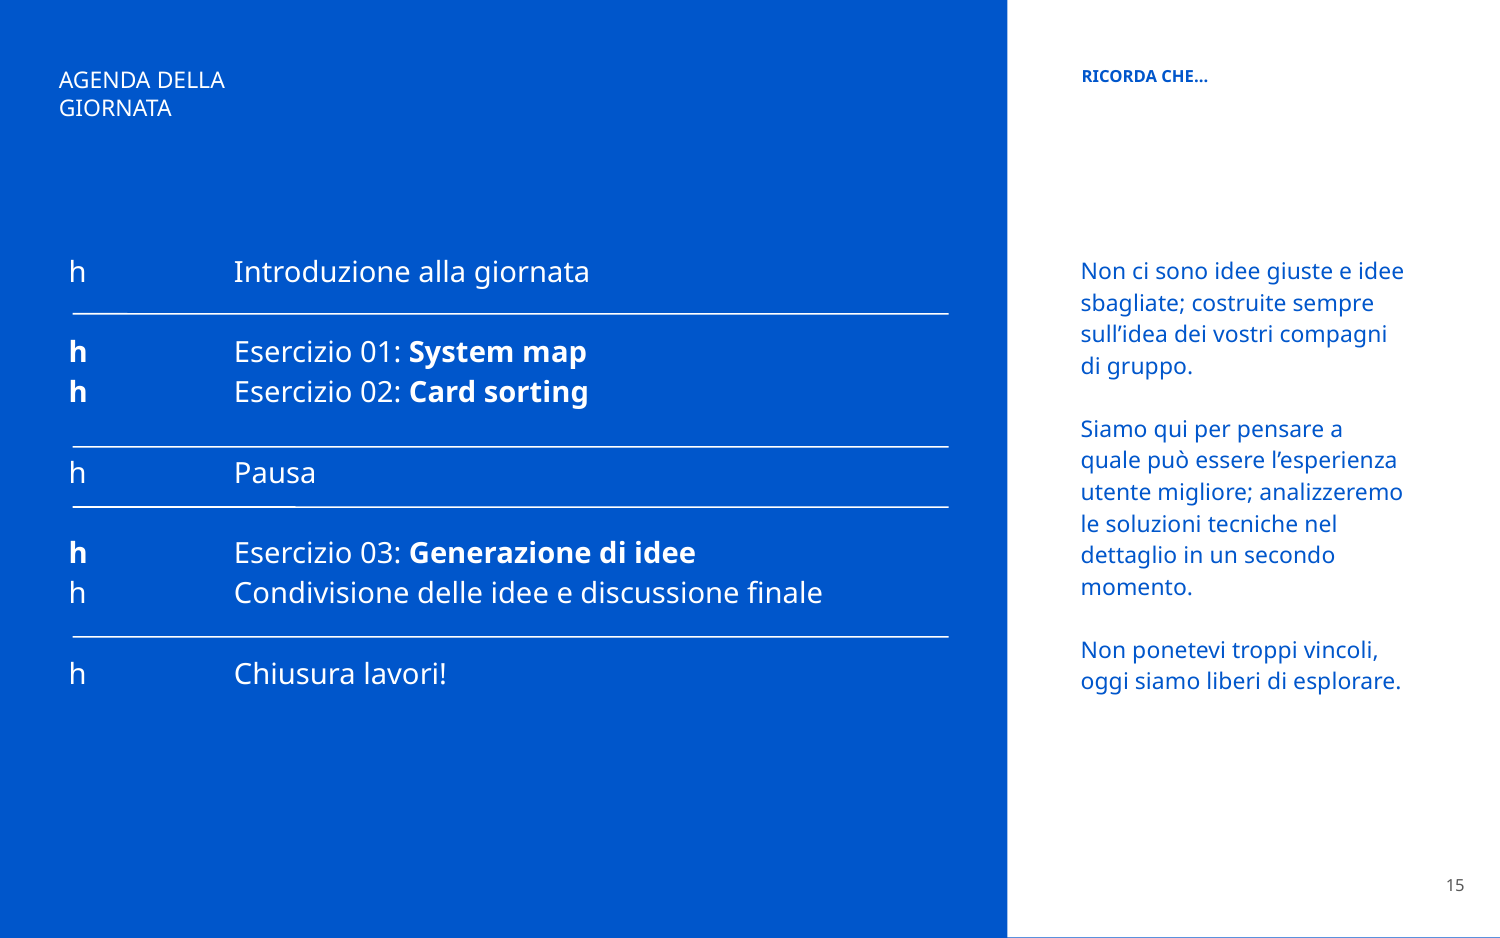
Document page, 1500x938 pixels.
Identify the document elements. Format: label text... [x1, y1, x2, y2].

text_box AGENDA DELLA GIORNATA [43, 50, 344, 140]
text_box Non ci sono idee giuste e idee sbagliate; costruite sempre sull’idea dei vostri compagni di gruppo. Siamo qui per pensare a quale può essere l’esperienza utente migliore; analizzeremo le soluzioni tecniche nel dettaglio in un secondo momento. Non ponetevi troppi vincoli, oggi siamo liberi di esplorare. [1065, 237, 1423, 354]
slide_number <number> [1389, 849, 1480, 922]
text_box Introduzione alla giornata Esercizio 01: System map Esercizio 02: Card sorting Pausa Esercizio 03: Generazione di idee Condivisione delle idee e discussione finale Chiusura lavori! [218, 198, 1058, 850]
text_box RICORDA CHE… [1066, 50, 1367, 139]
text_box [1007, 0, 1500, 938]
text_box h h h h h h h [53, 198, 218, 850]
